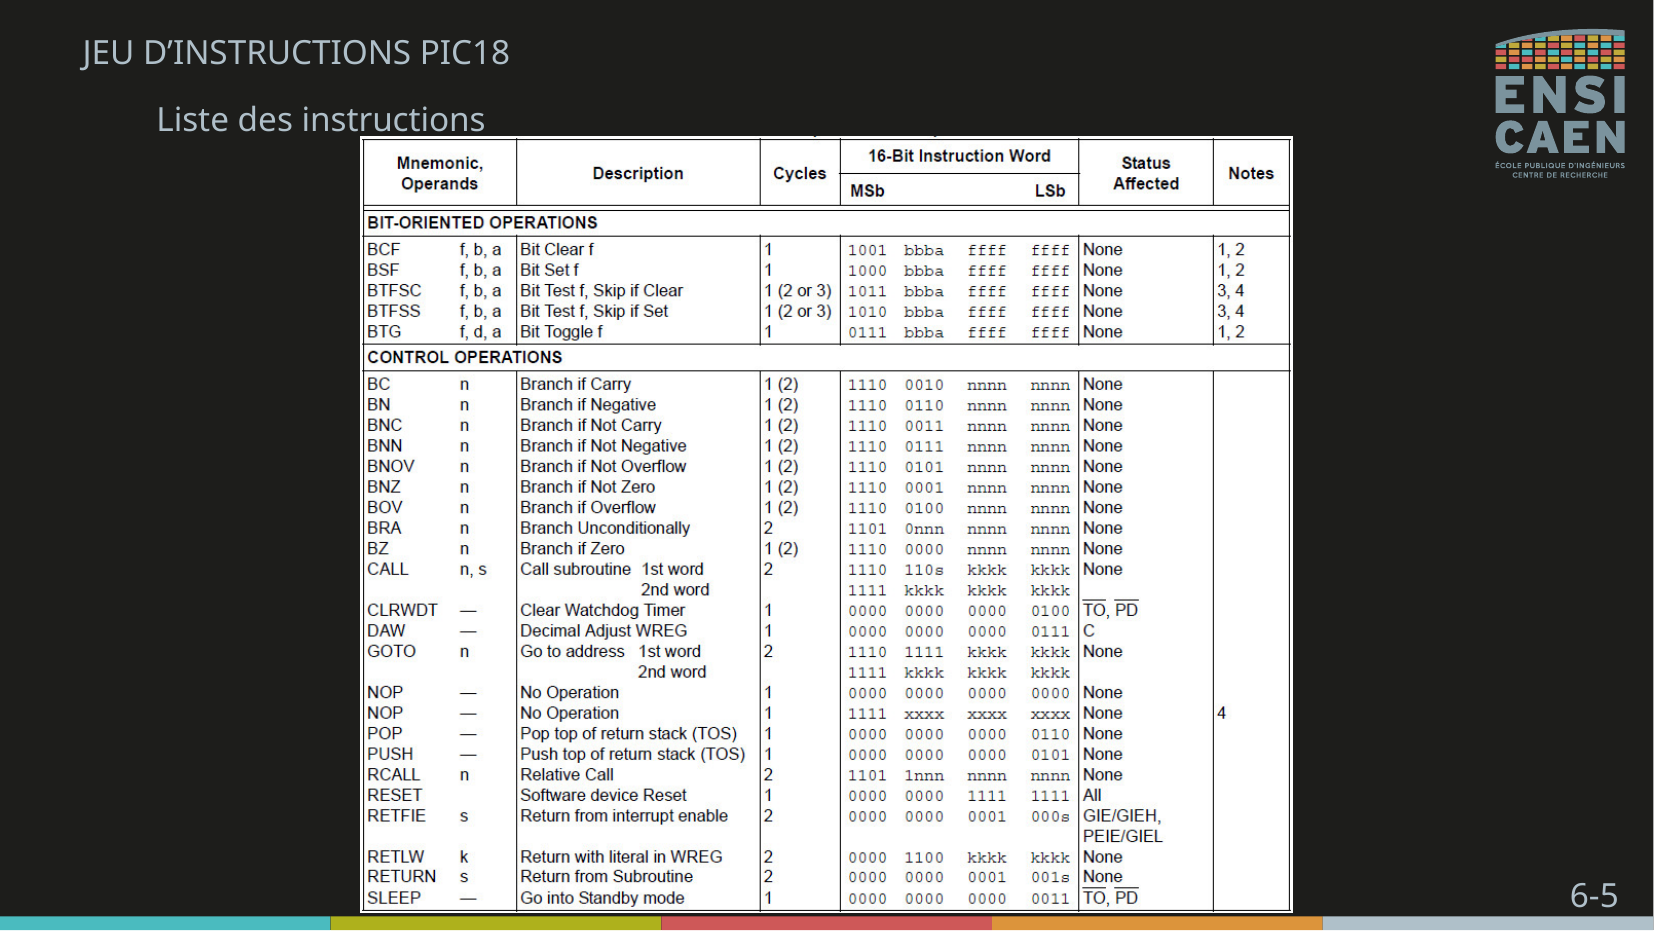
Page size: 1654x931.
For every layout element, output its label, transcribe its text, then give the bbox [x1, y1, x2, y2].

picture [360, 136, 1293, 913]
title JEU D’INSTRUCTIONS PIC18 Liste des instructions [82, 0, 1467, 148]
